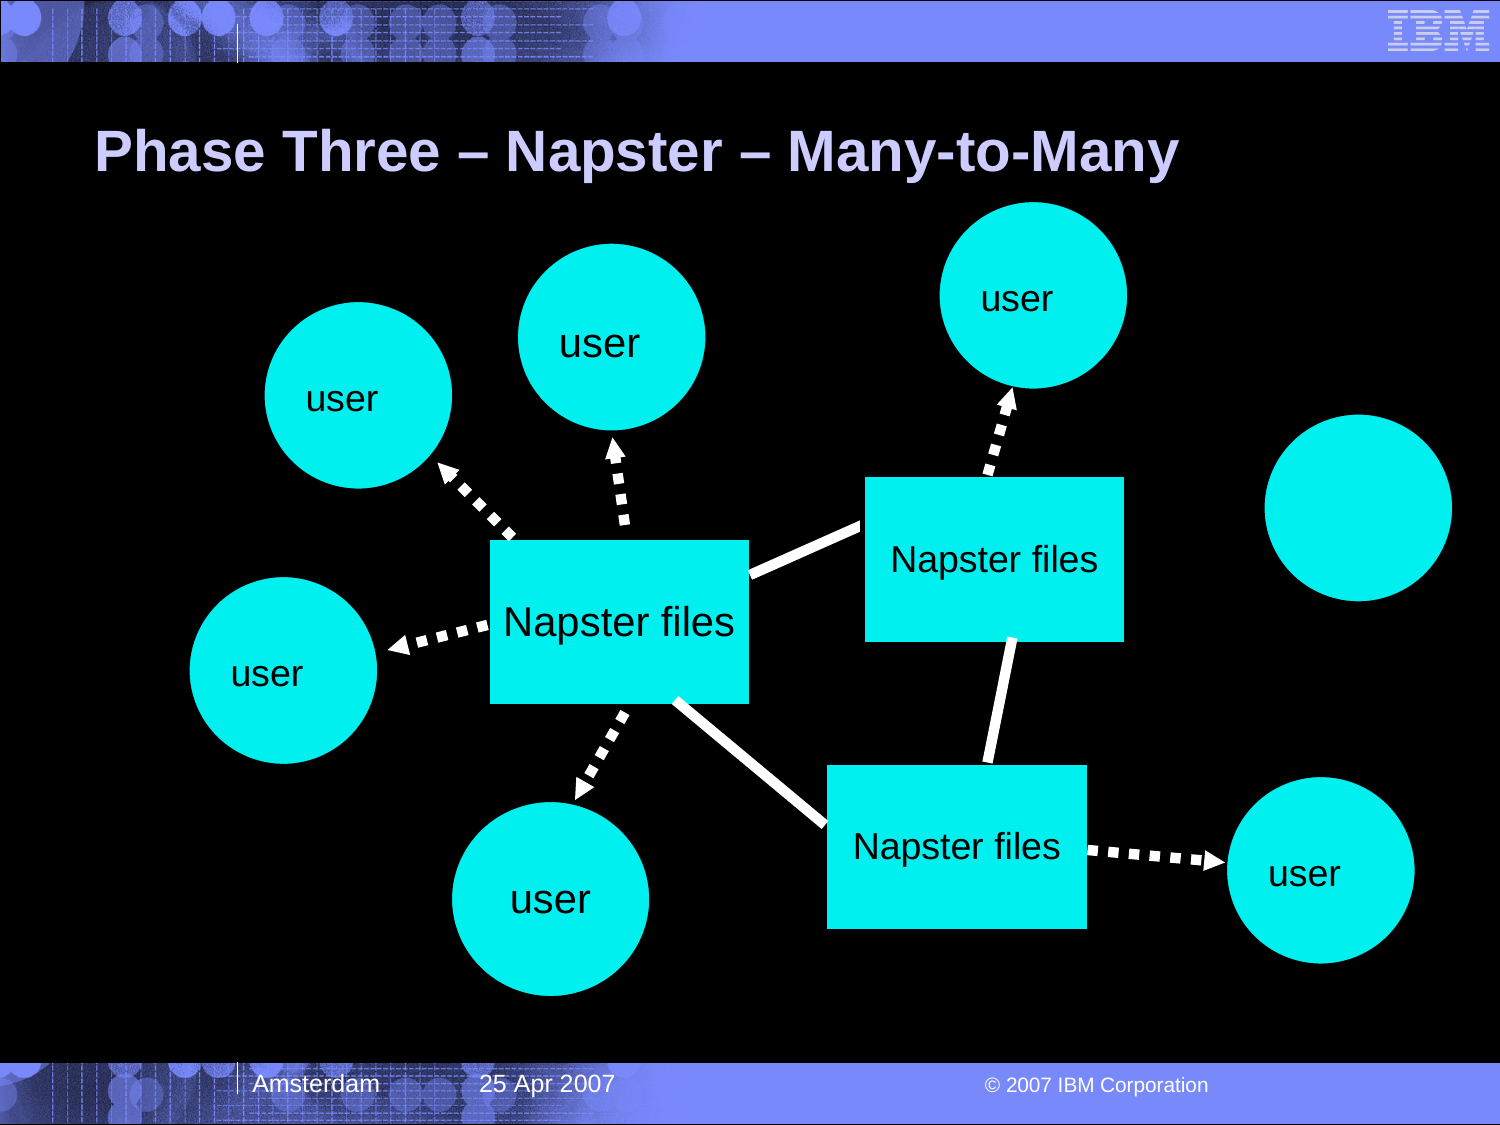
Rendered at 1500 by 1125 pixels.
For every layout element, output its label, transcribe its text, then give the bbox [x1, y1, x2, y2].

text_box Napster files [824, 762, 1089, 932]
text_box user [1224, 774, 1417, 966]
picture [1, 1, 1500, 62]
text_box user [449, 799, 652, 999]
text_box user [262, 299, 455, 491]
text_box [1262, 412, 1455, 604]
text_box Napster files [862, 474, 1127, 644]
text_box user [515, 241, 708, 433]
text_box Napster files [487, 537, 752, 707]
text_box user [187, 575, 380, 766]
text_box user [937, 200, 1130, 391]
picture [0, 1063, 1500, 1124]
title Phase Three – Napster – Many-to-Many [79, 116, 1433, 199]
